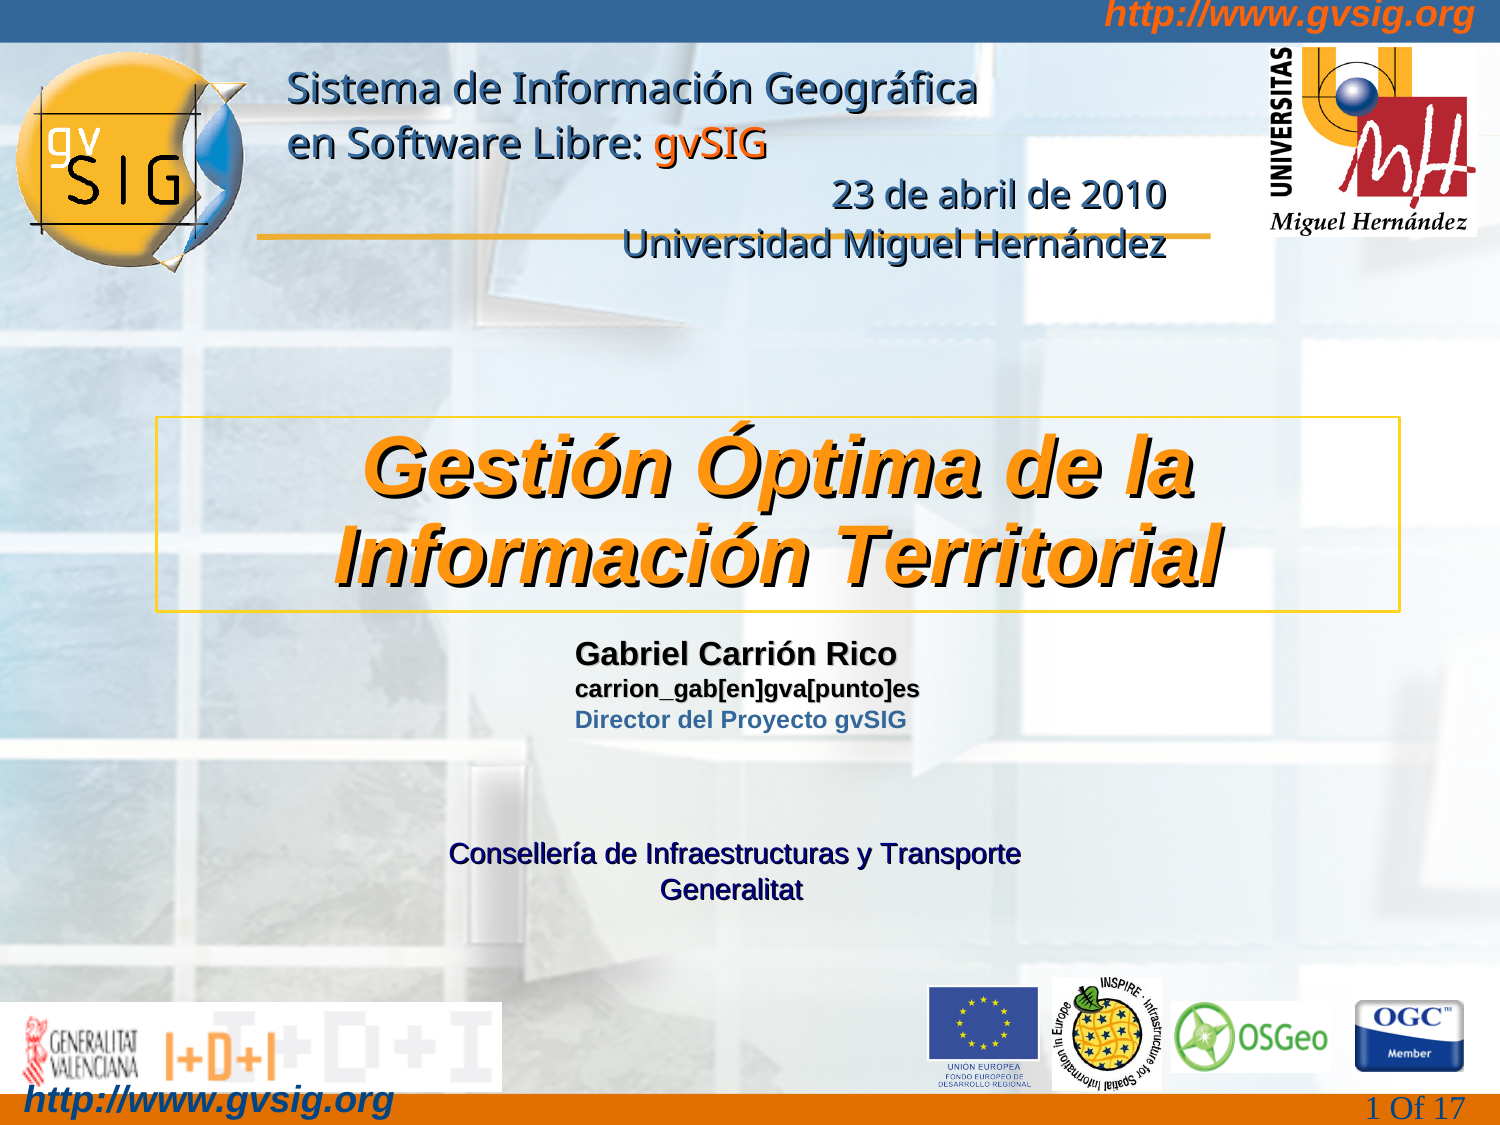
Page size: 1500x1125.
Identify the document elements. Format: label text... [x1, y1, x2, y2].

picture [1171, 1001, 1331, 1073]
text_box Gestión Óptima de la Información Territorial [156, 416, 1400, 612]
picture [0, 1002, 502, 1094]
picture [927, 985, 1040, 1087]
picture [11, 49, 249, 276]
picture [1052, 977, 1162, 1091]
picture [1269, 47, 1477, 237]
text_box Consellería de Infraestructuras y Transporte Generalitat [395, 836, 1075, 906]
text_box Gabriel Carrión Rico carrion_gab[en]gva[punto]es Director del Proyecto gvSIG [560, 627, 951, 762]
picture [1355, 1000, 1464, 1072]
text_box Sistema de Información Geográfica en Software Libre: gvSIG 23 de abril de 2010 Universidad Miguel Hernández [271, 51, 1182, 246]
